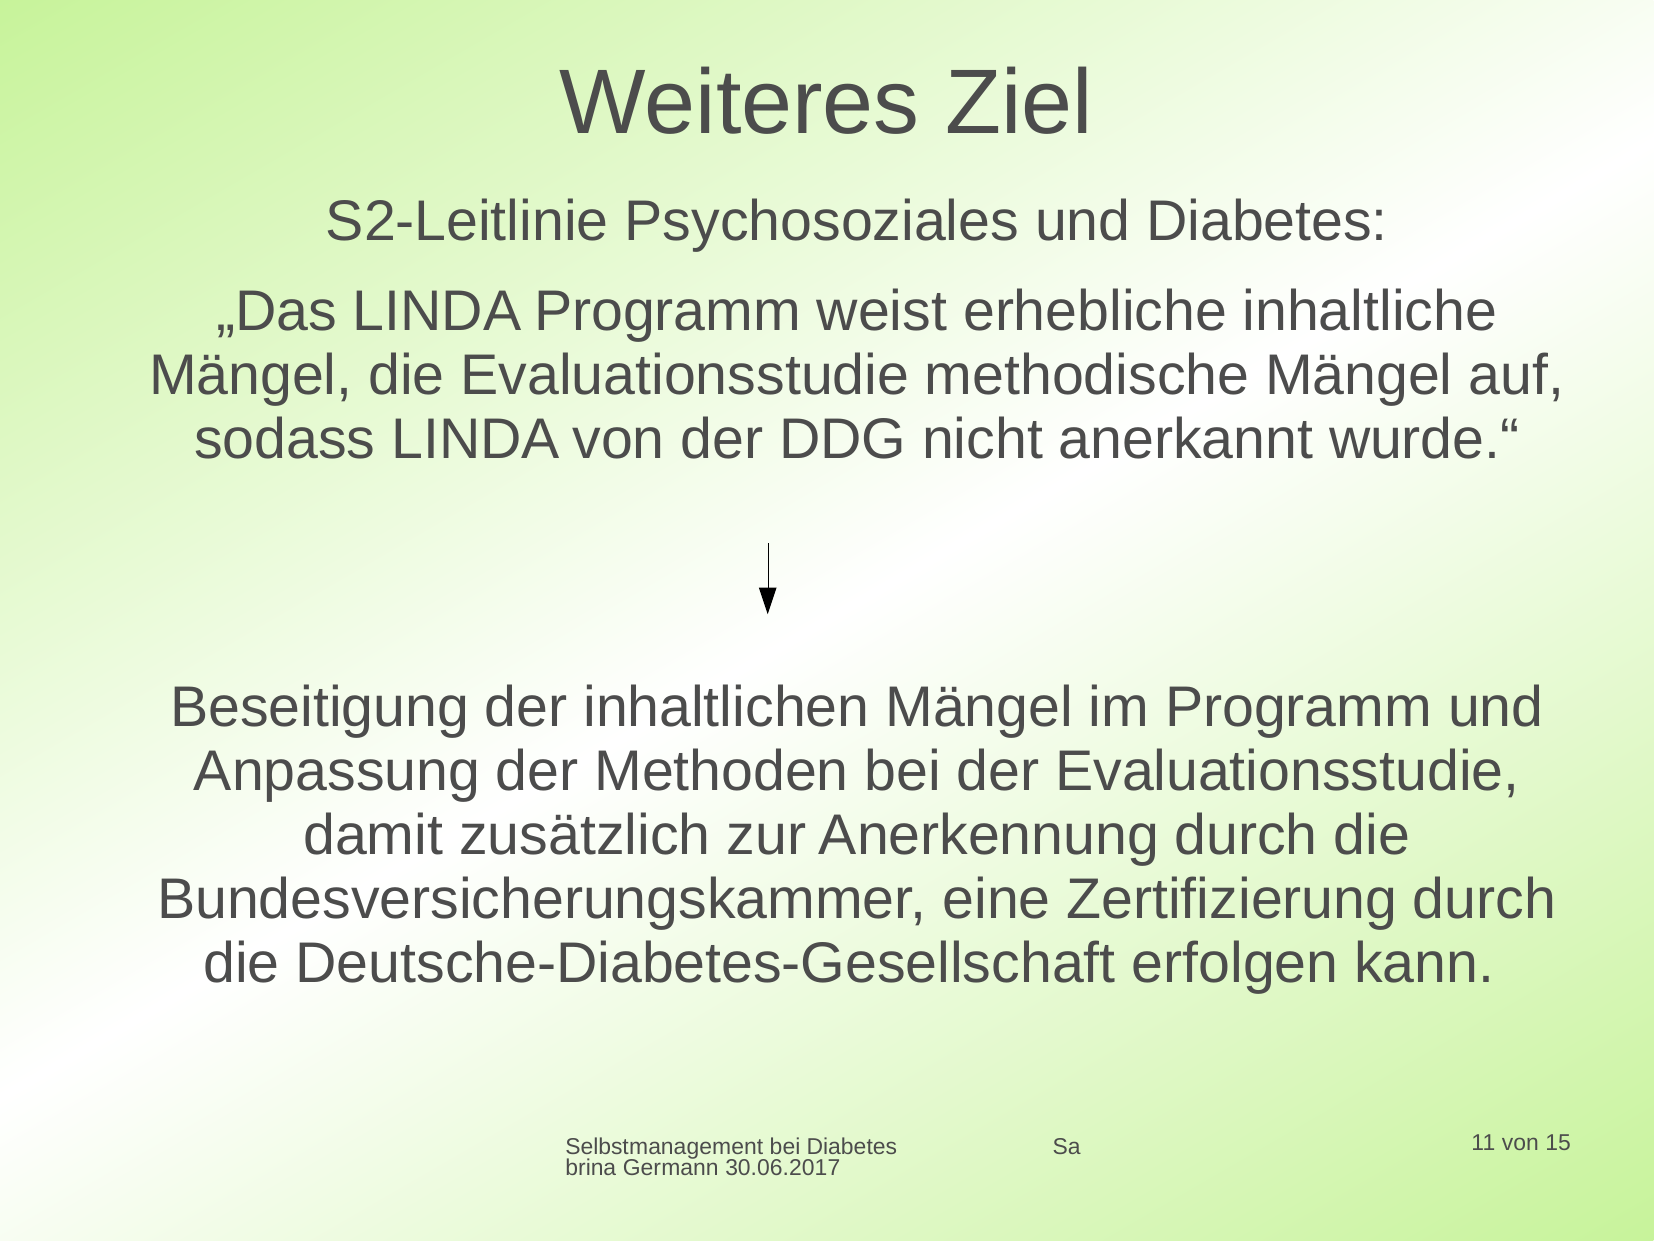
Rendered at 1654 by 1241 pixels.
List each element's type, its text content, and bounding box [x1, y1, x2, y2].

list S2-Leitlinie Psychosoziales und Diabetes: „Das LINDA Programm weist erhebliche inhaltliche Mängel, die Evaluationsstudie methodische Mängel auf, sodass LINDA von der DDG nicht anerkannt wurde.“ Beseitigung der inhaltlichen Mängel im Programm und Anpassung der Methoden bei der Evaluationsstudie, damit zusätzlich zur Anerkennung durch die Bundesversicherungskammer, eine Zertifizierung durch die Deutsche-Diabetes-Gesellschaft erfolgen kann. [82, 188, 1571, 1010]
title Weiteres Ziel [82, 49, 1571, 154]
